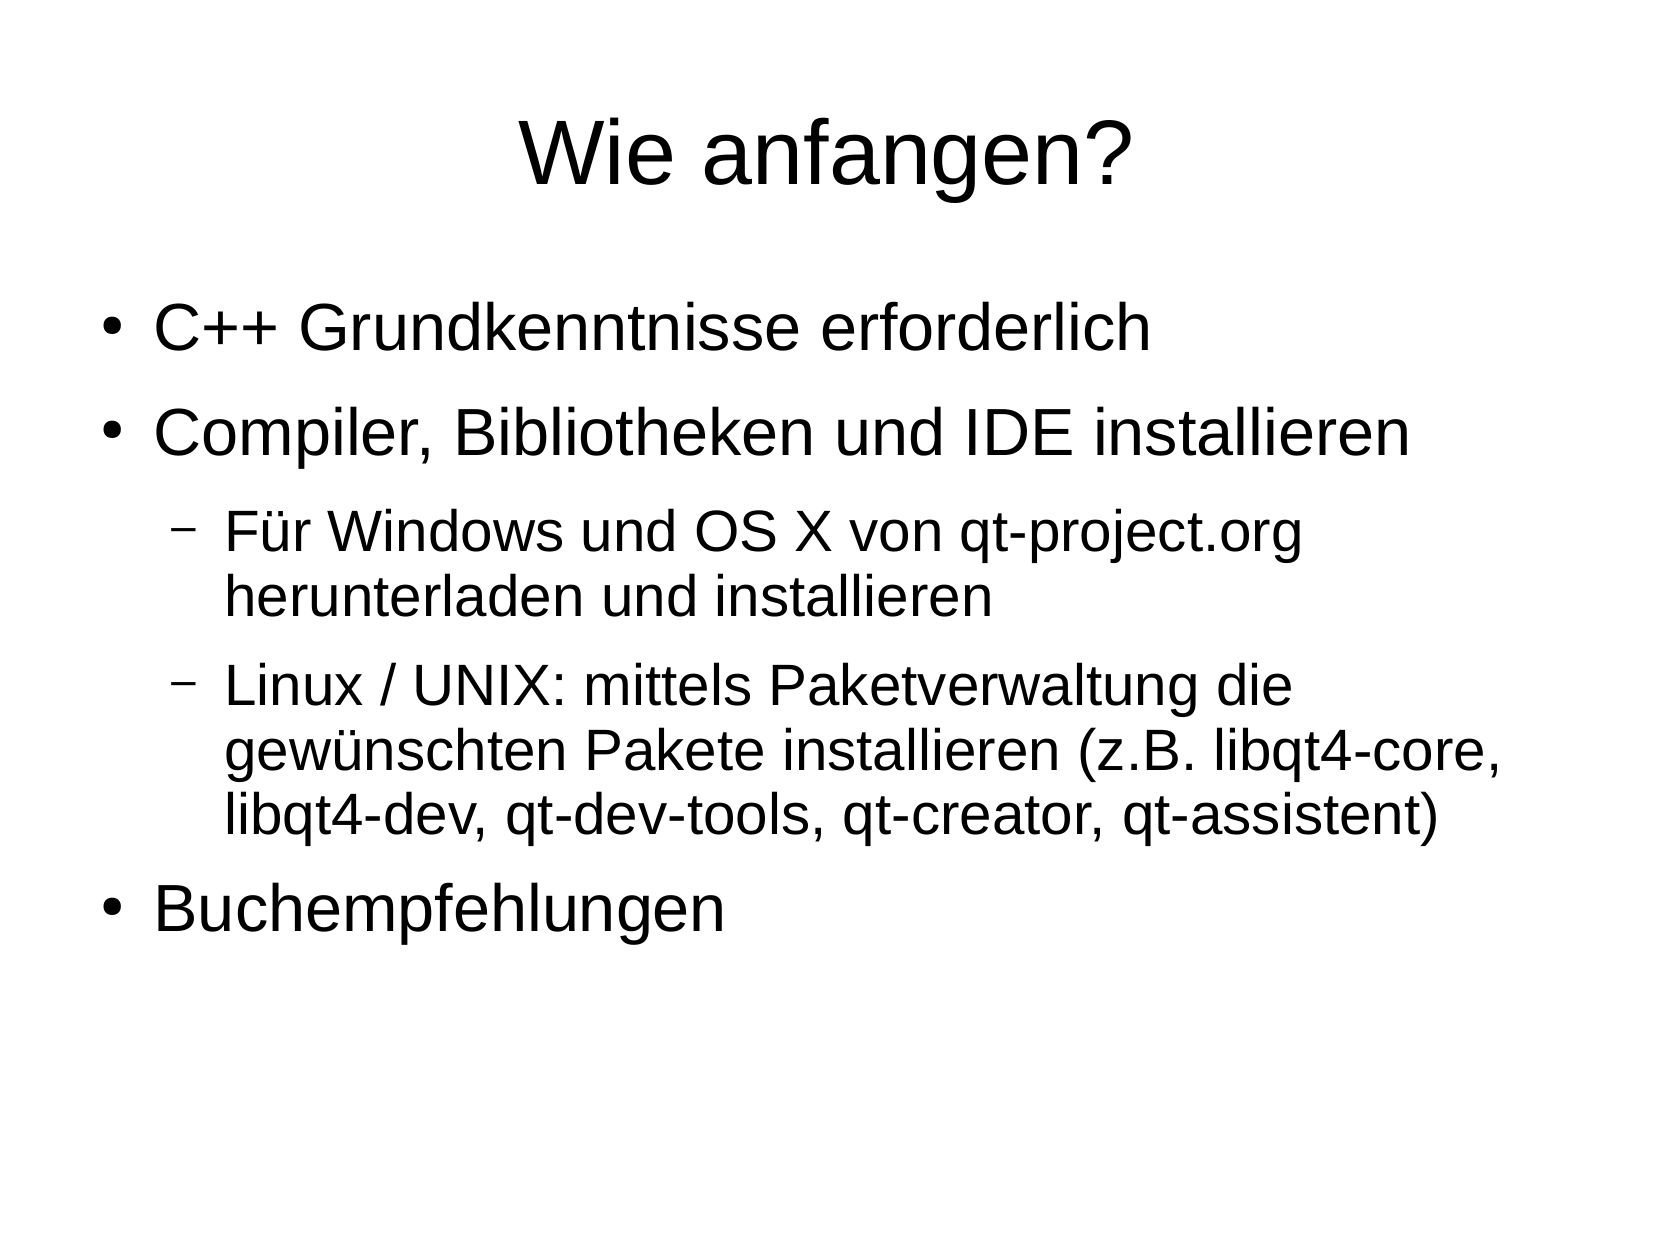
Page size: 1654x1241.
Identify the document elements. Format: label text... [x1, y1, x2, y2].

title Wie anfangen? [82, 49, 1571, 257]
list C++ Grundkenntnisse erforderlich Compiler, Bibliotheken und IDE installieren Für Windows und OS X von qt-project.org herunterladen und installieren Linux / UNIX: mittels Paketverwaltung die gewünschten Pakete installieren (z.B. libqt4-core, libqt4-dev, qt-dev-tools, qt-creator, qt-assistent) Buchempfehlungen [82, 290, 1538, 1010]
